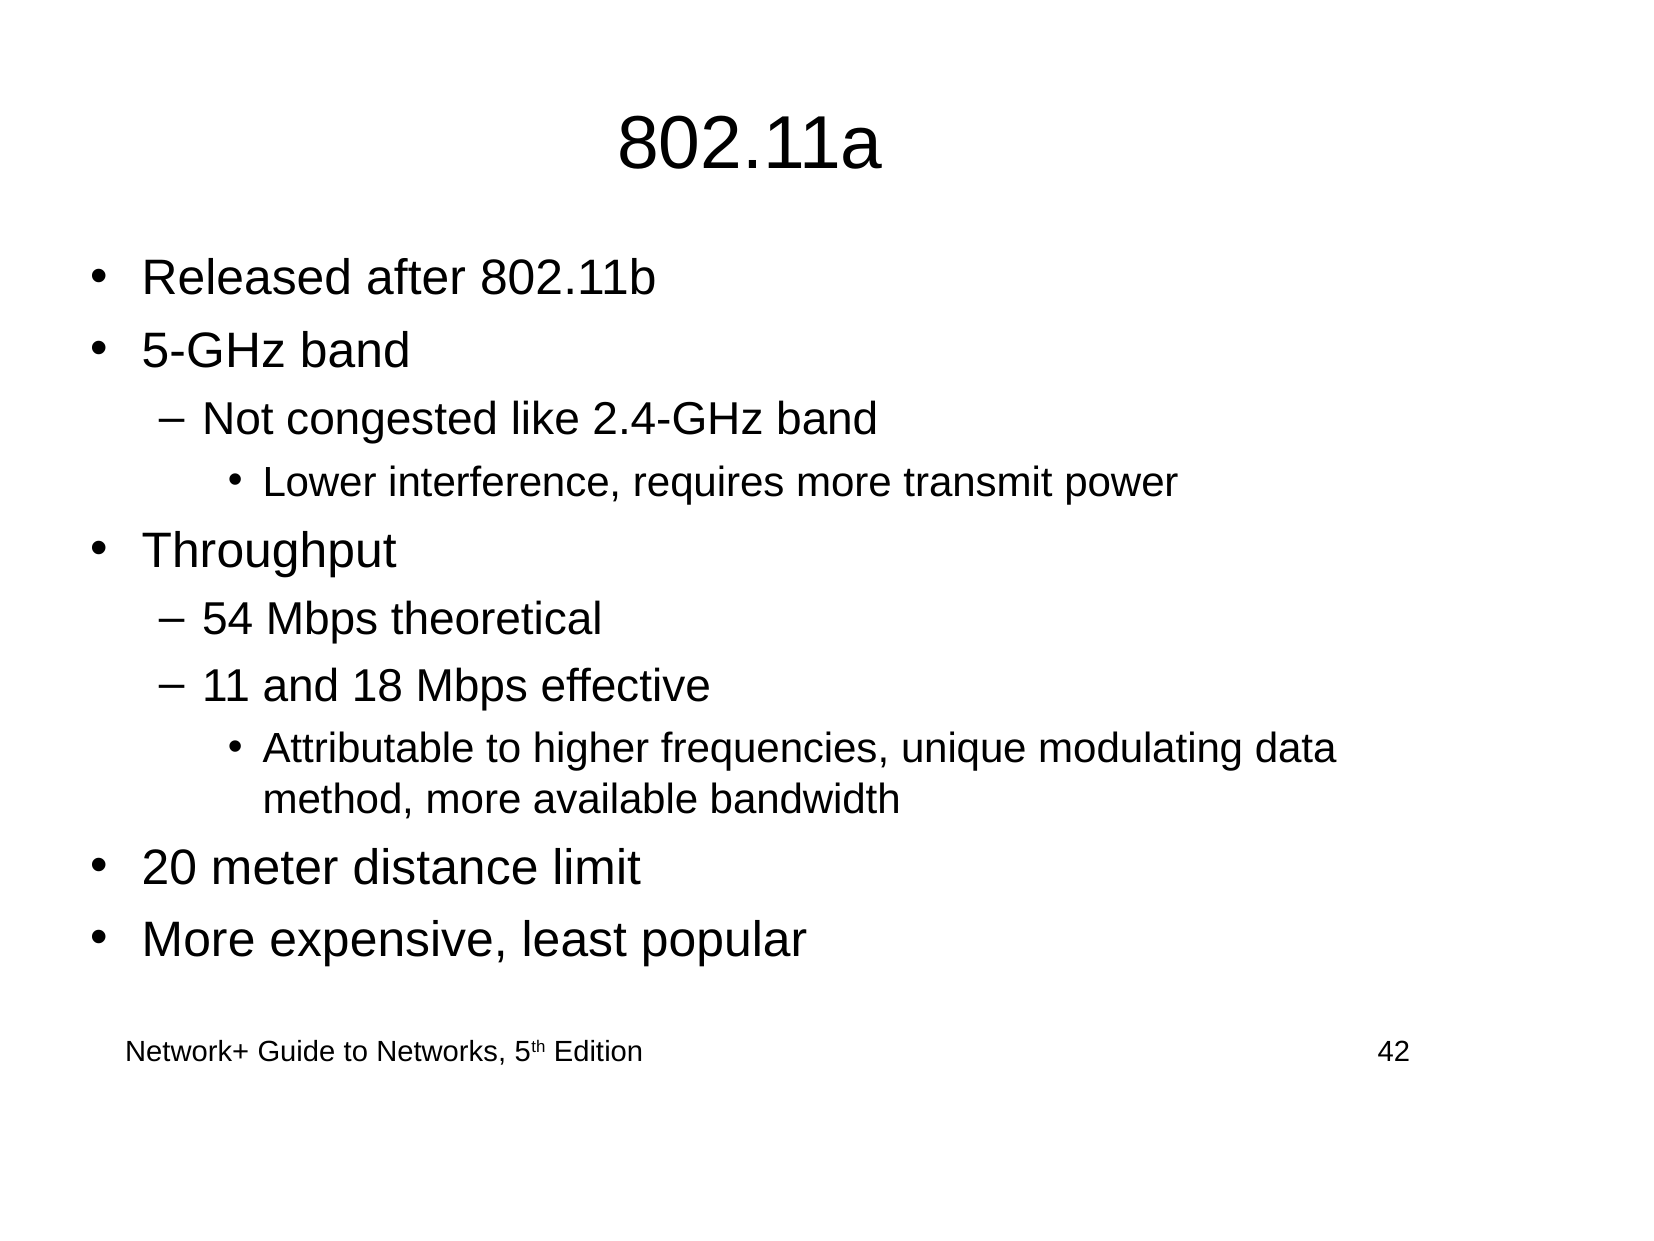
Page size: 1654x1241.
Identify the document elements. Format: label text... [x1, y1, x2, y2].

text_box Network+ Guide to Networks, 5th Edition [75, 1024, 988, 1103]
text_box <number> [1074, 1024, 1426, 1103]
title 802.11a [75, 45, 1426, 233]
list Released after 802.11b 5-GHz band Not congested like 2.4-GHz band Lower interference, requires more transmit power Throughput 54 Mbps theoretical 11 and 18 Mbps effective Attributable to higher frequencies, unique modulating data method, more available bandwidth 20 meter distance limit More expensive, least popular [75, 237, 1426, 980]
